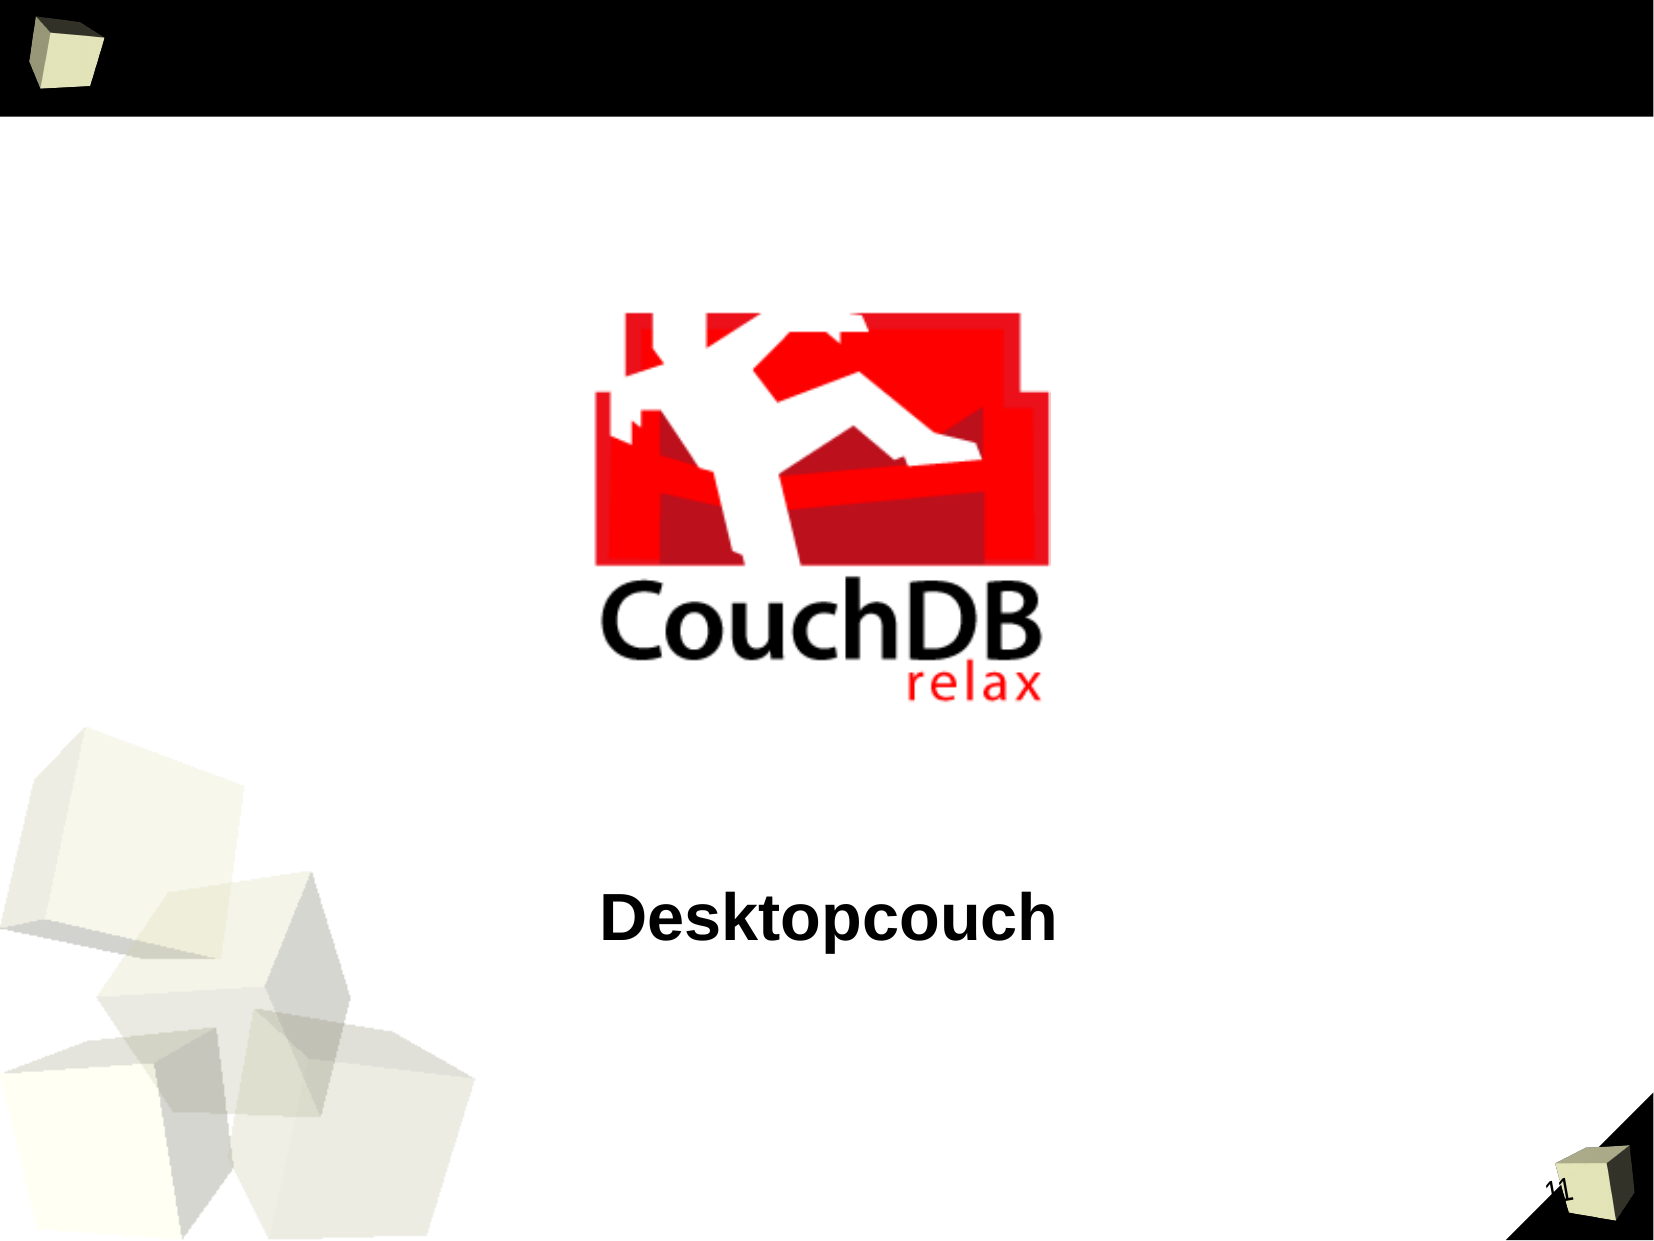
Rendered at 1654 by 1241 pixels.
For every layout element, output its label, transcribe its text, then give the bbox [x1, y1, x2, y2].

subtitle Desktopcouch [46, 634, 1613, 1201]
picture [591, 299, 1051, 717]
picture [0, 726, 477, 1241]
